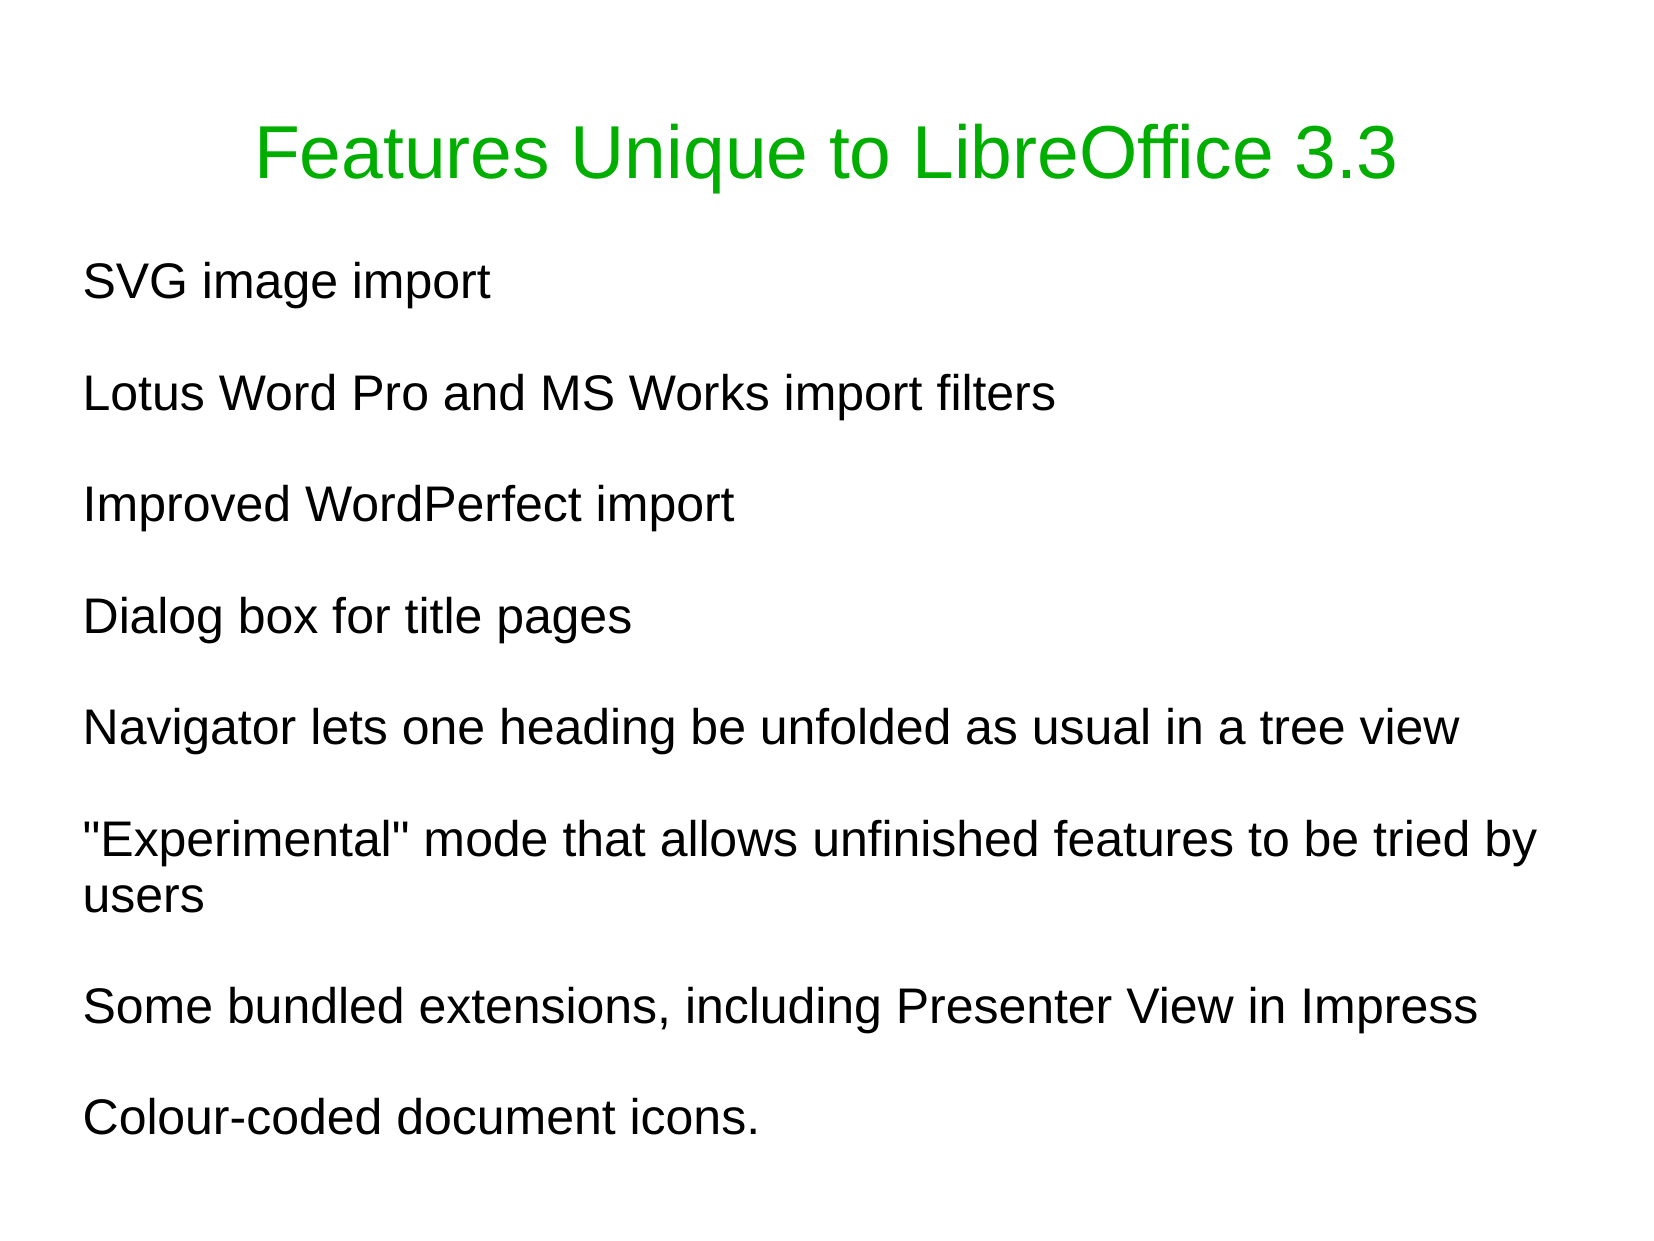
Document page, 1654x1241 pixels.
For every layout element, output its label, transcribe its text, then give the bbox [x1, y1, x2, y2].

subtitle SVG image import Lotus Word Pro and MS Works import filters Improved WordPerfect import Dialog box for title pages Navigator lets one heading be unfolded as usual in a tree view "Experimental" mode that allows unfinished features to be tried by users Some bundled extensions, including Presenter View in Impress Colour-coded document icons. [82, 253, 1571, 1146]
title Features Unique to LibreOffice 3.3 [82, 49, 1571, 253]
